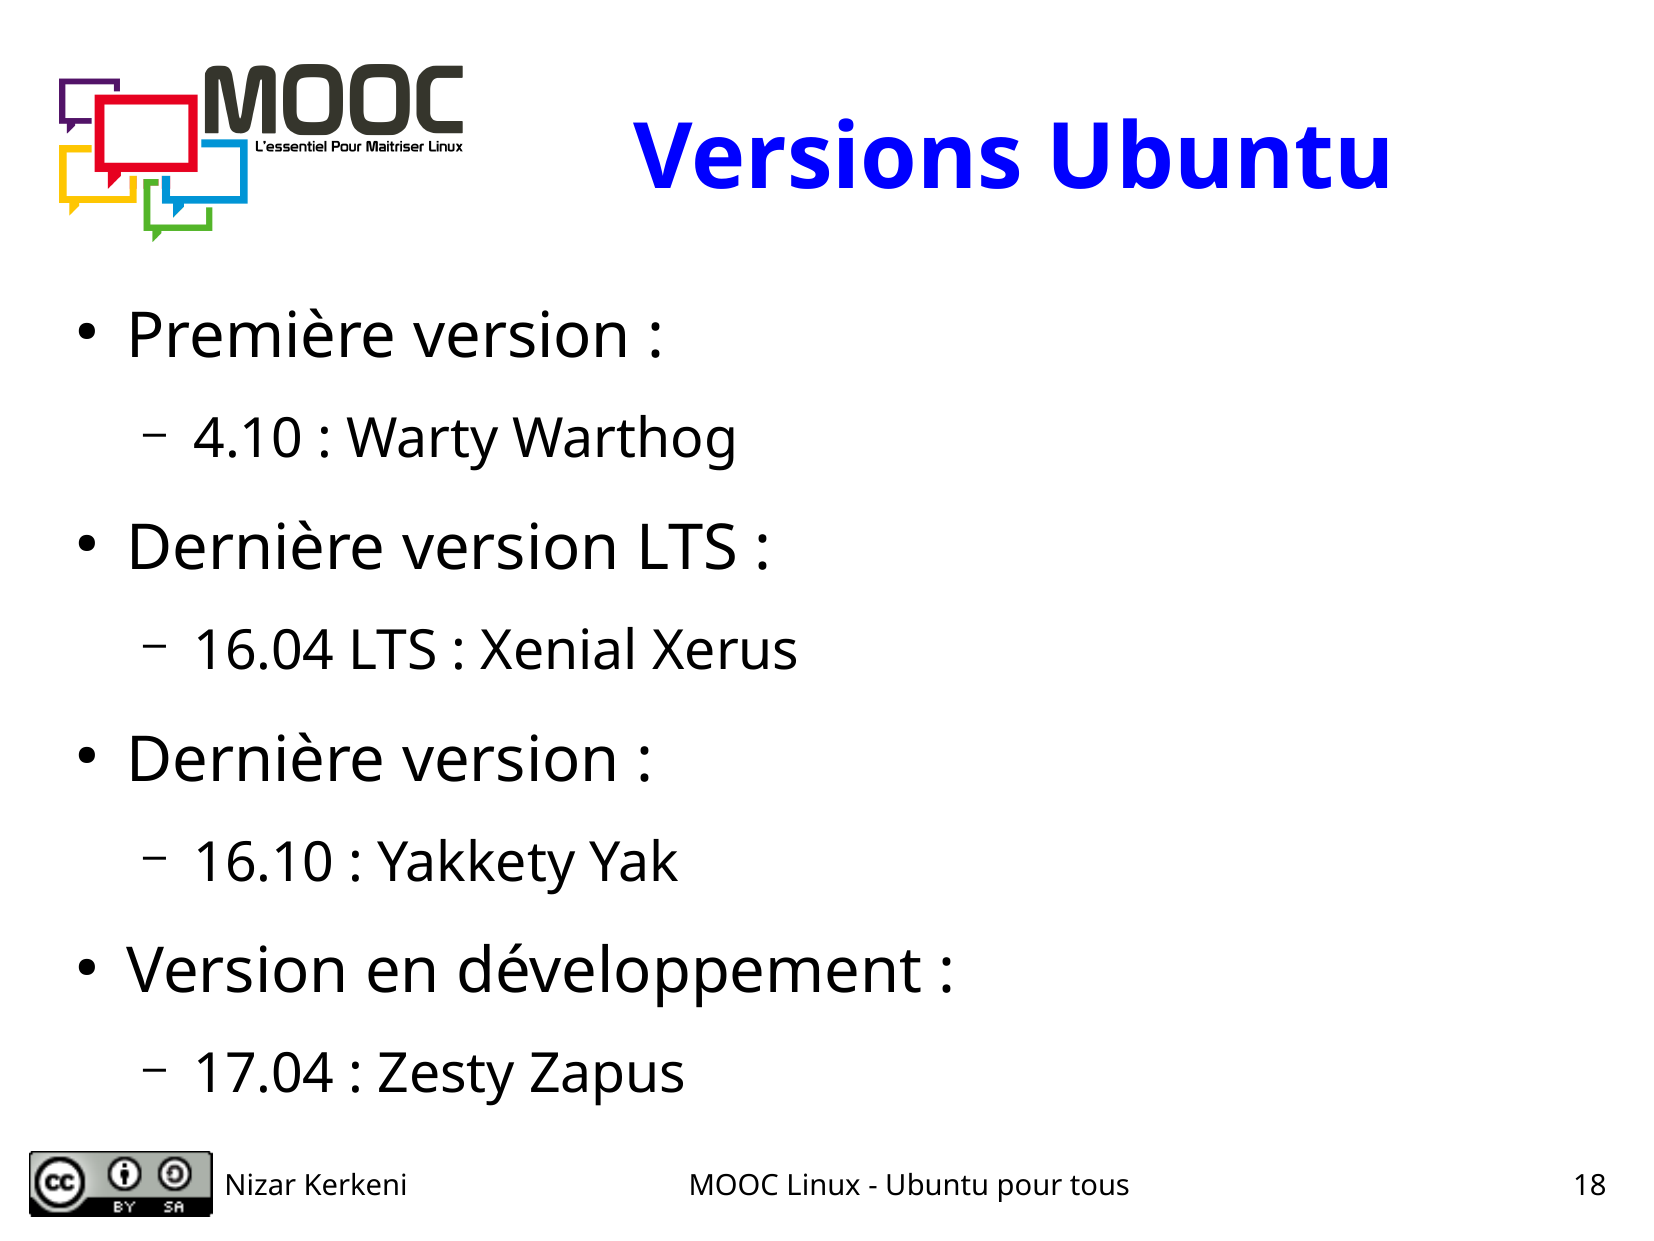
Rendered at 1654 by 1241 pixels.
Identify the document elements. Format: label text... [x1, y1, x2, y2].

title Versions Ubuntu [460, 49, 1568, 257]
picture [29, 1151, 213, 1217]
list Première version : 4.10 : Warty Warthog Dernière version LTS : 16.04 LTS : Xenial Xerus Dernière version : 16.10 : Yakkety Yak Version en développement : 17.04 : Zesty Zapus [59, 290, 1595, 1117]
picture [59, 64, 460, 242]
